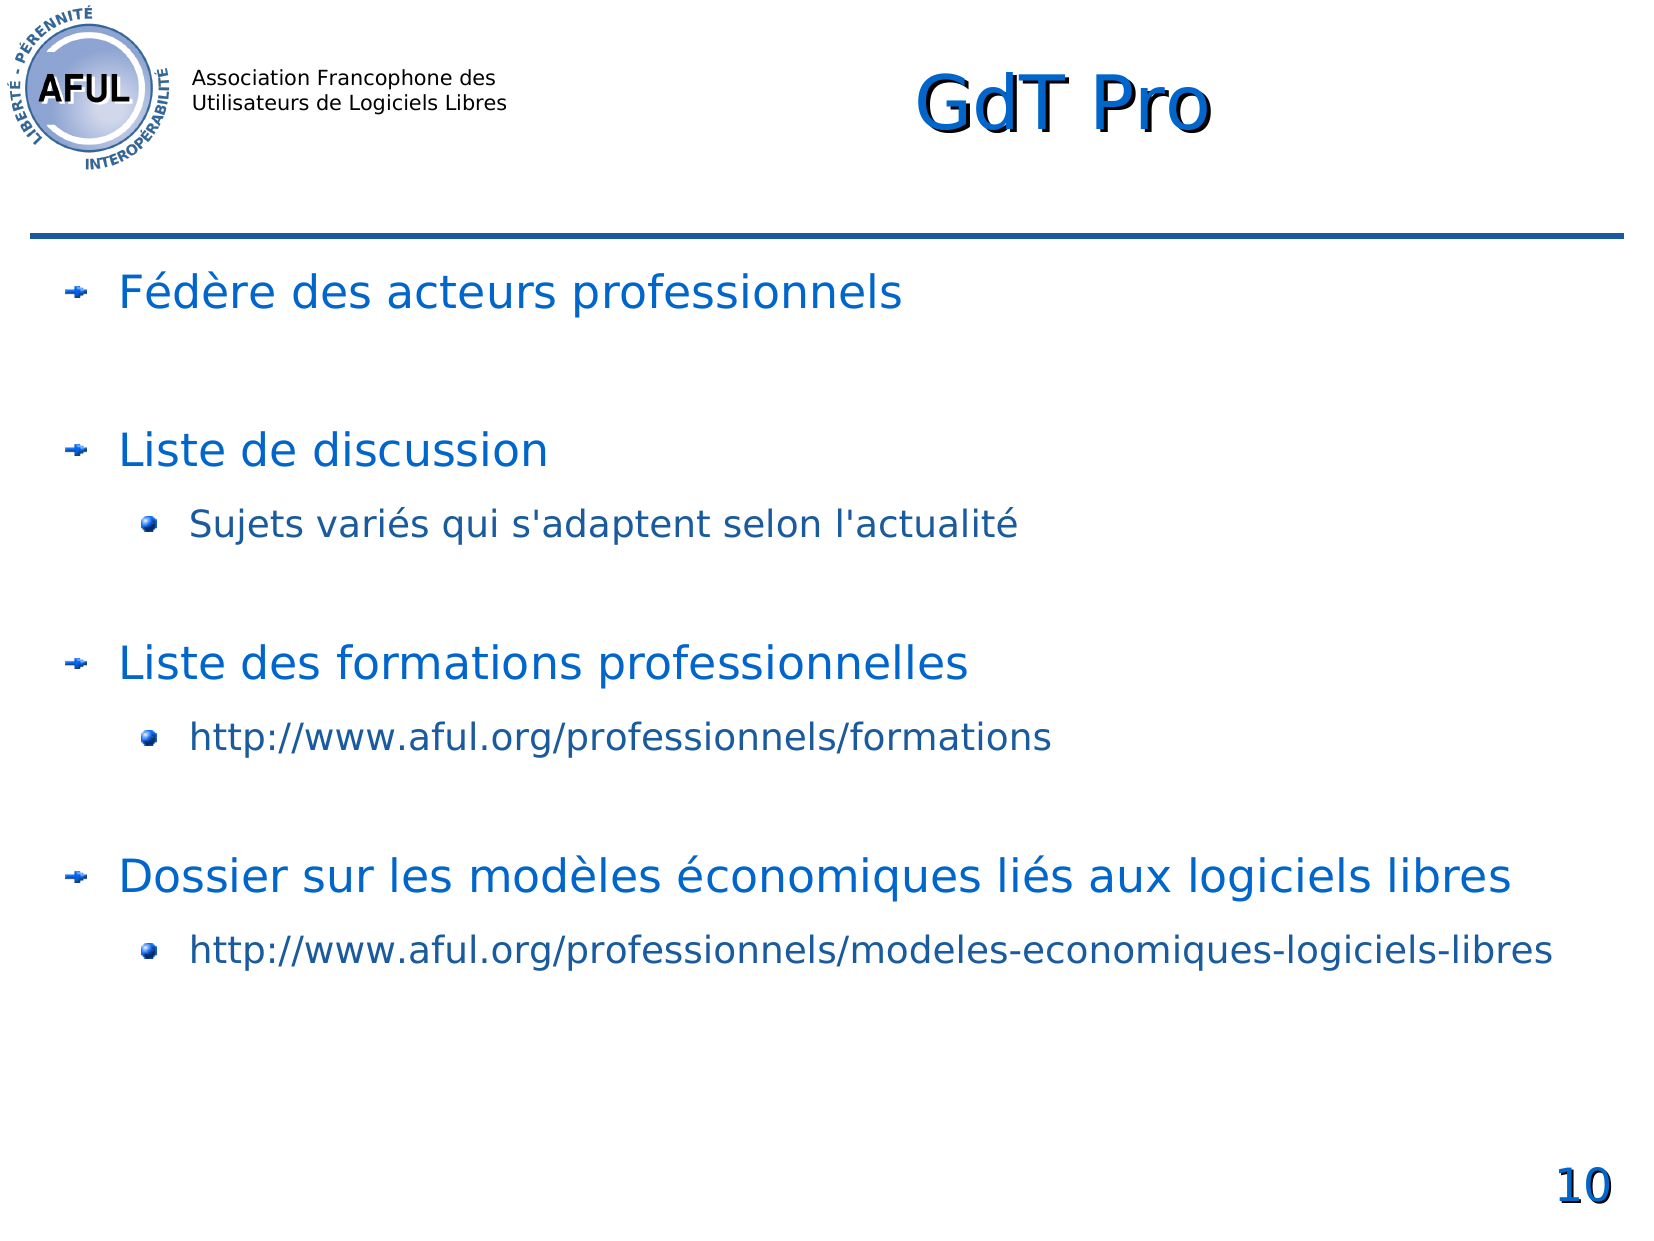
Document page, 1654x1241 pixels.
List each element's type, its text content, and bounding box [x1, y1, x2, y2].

list Fédère des acteurs professionnels Liste de discussion Sujets variés qui s'adaptent selon l'actualité Liste des formations professionnelles http://www.aful.org/professionnels/formations Dossier sur les modèles économiques liés aux logiciels libres http://www.aful.org/professionnels/modeles-economiques-logiciels-libres [47, 265, 1595, 1211]
picture [0, 0, 178, 178]
title GdT Pro [501, 0, 1625, 207]
